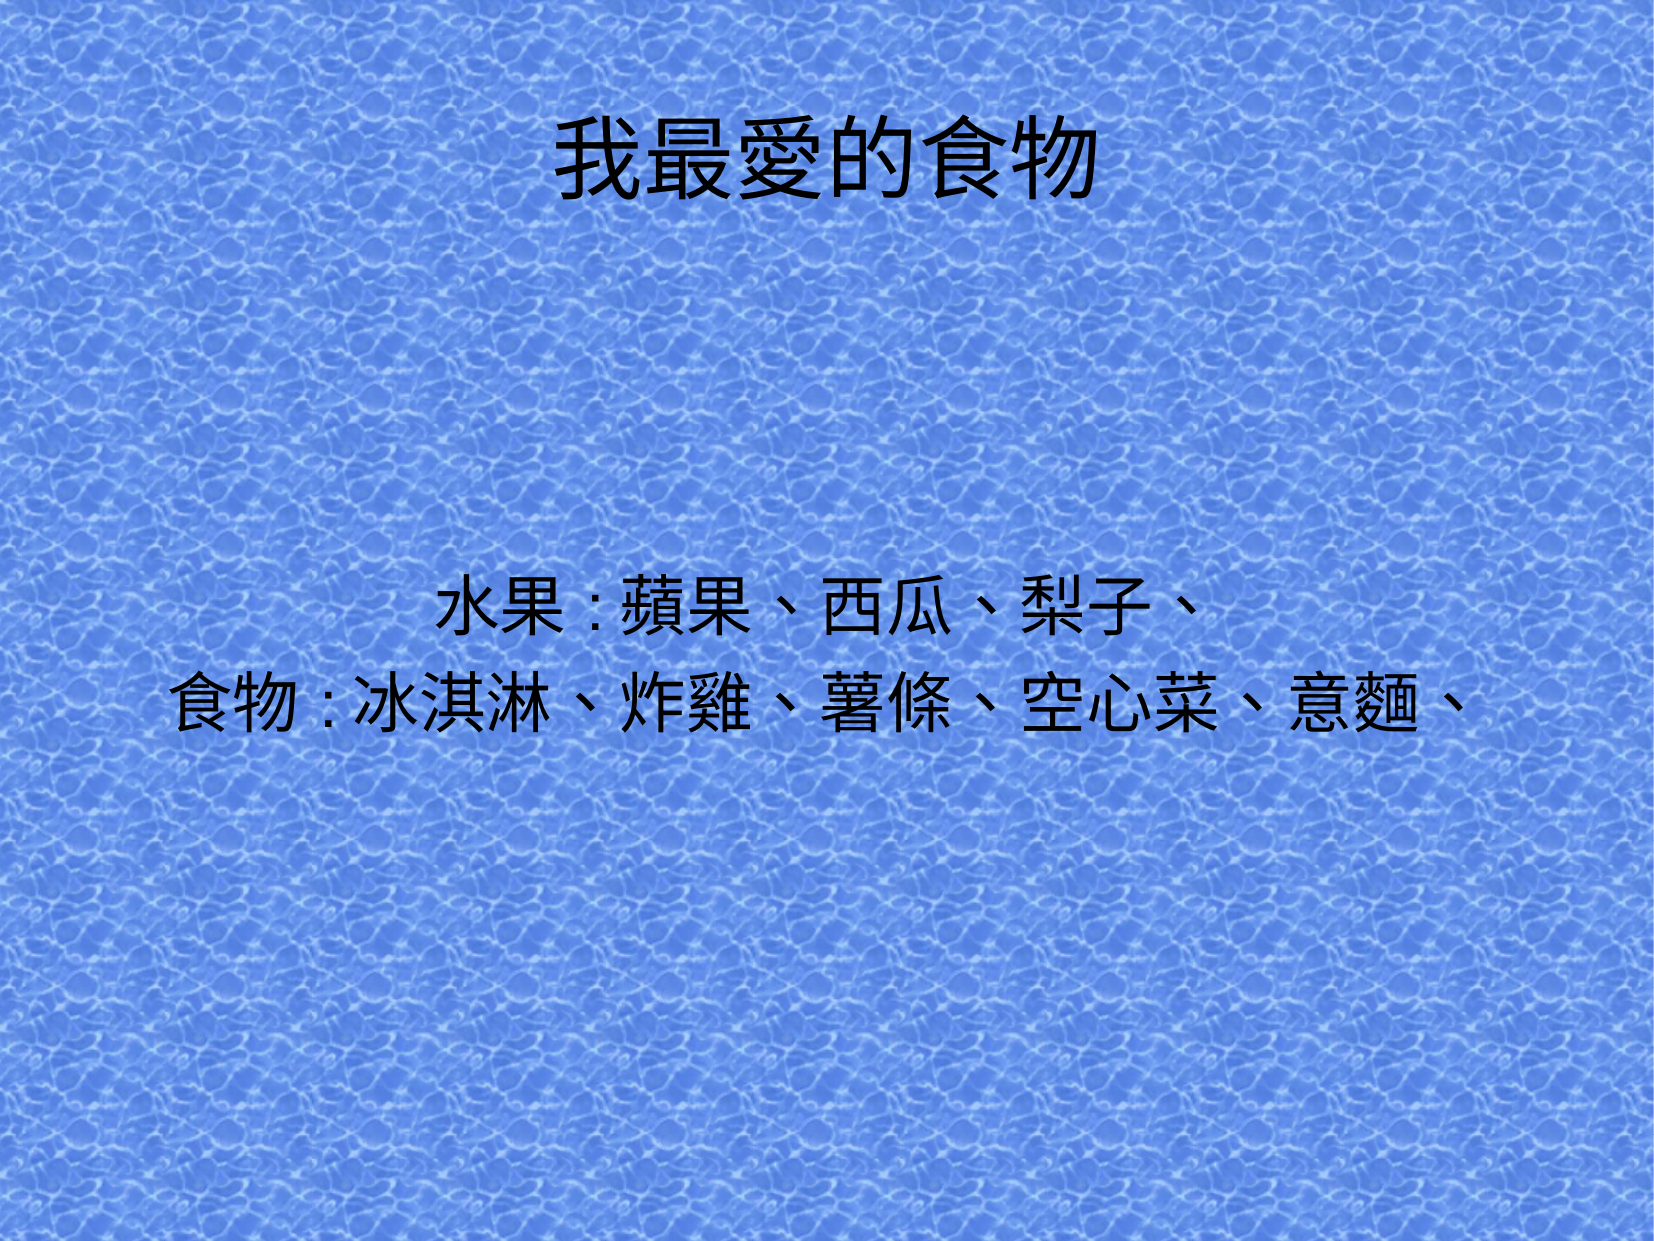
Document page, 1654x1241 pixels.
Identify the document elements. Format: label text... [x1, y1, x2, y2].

title 我最愛的食物 [82, 49, 1571, 257]
picture [0, 0, 1654, 1241]
subtitle 水果:蘋果、西瓜、梨子、 食物:冰淇淋、炸雞、薯條、空心菜、意麵、 [82, 290, 1571, 1010]
